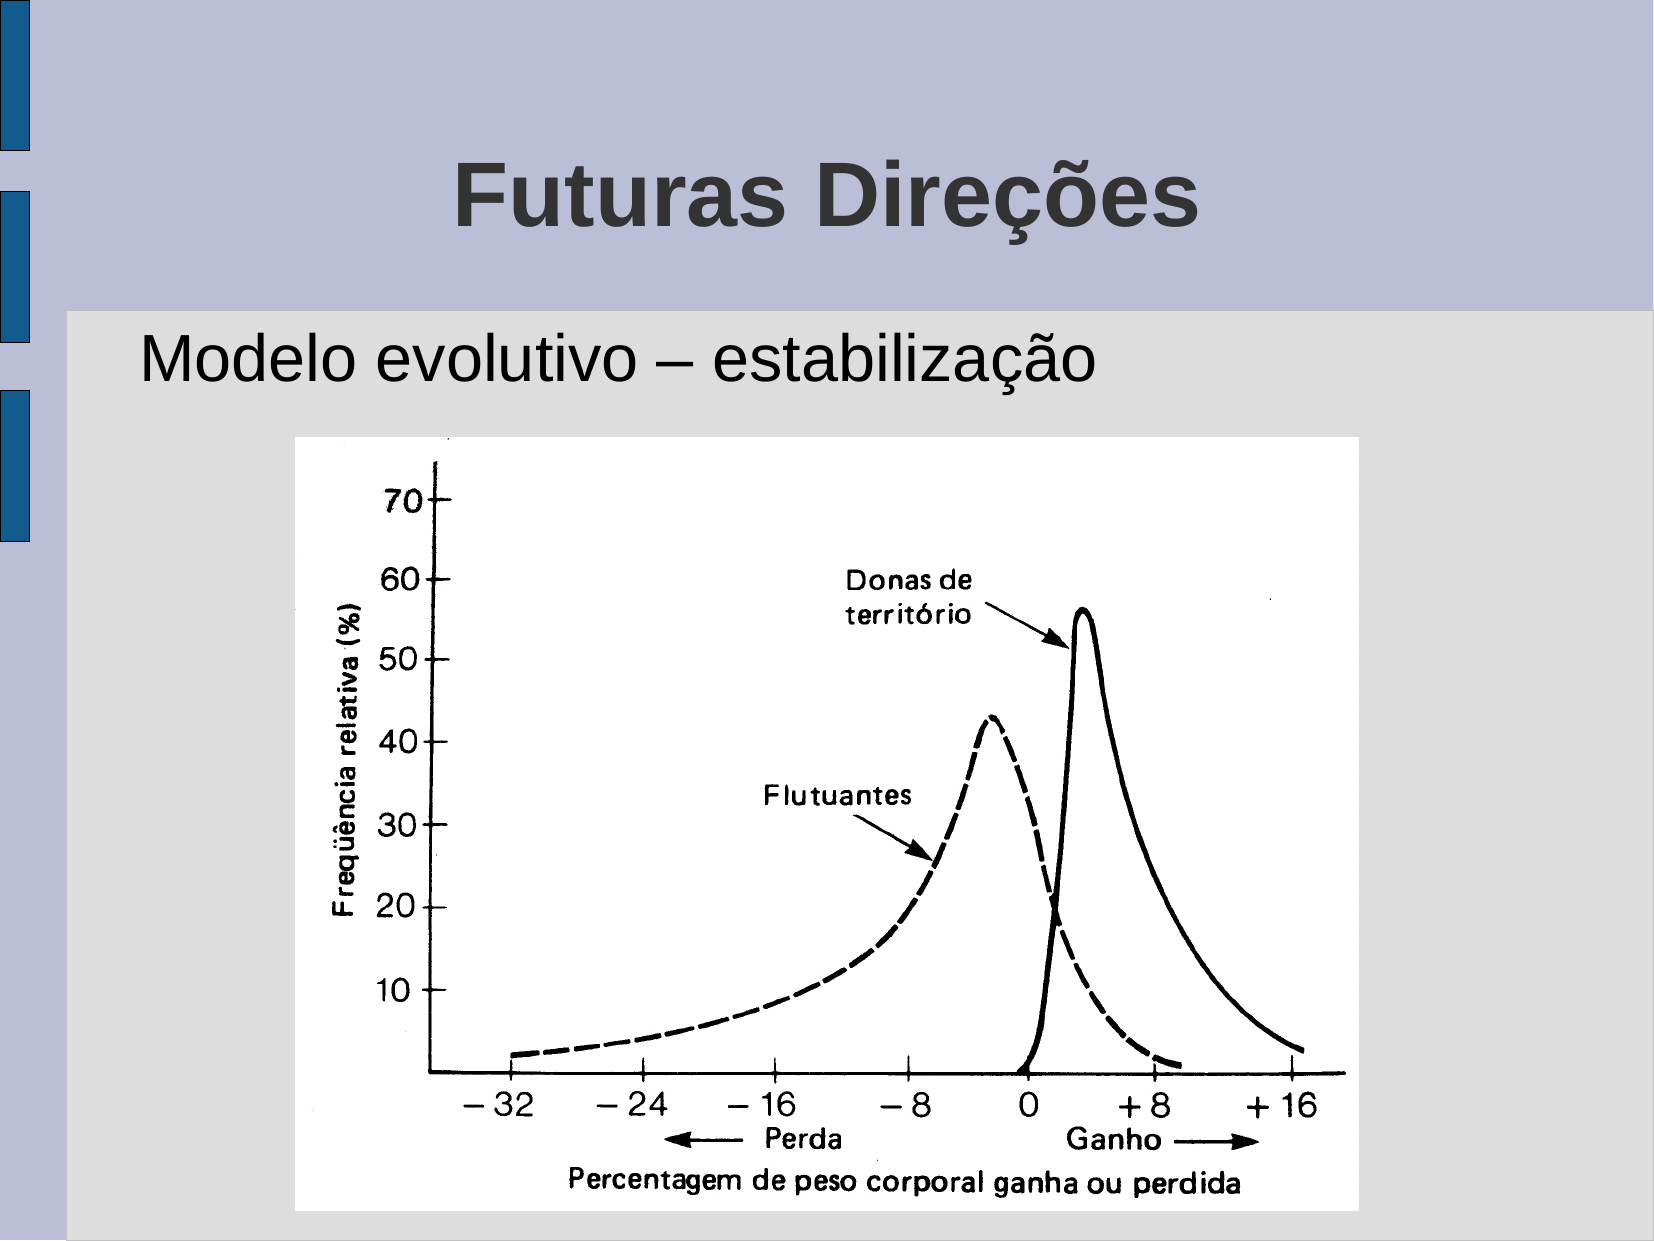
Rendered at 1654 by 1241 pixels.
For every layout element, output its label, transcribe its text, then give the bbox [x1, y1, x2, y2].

list Modelo evolutivo – estabilização [121, 321, 1534, 1103]
picture [295, 437, 1359, 1211]
title Futuras Direções [121, 91, 1534, 299]
